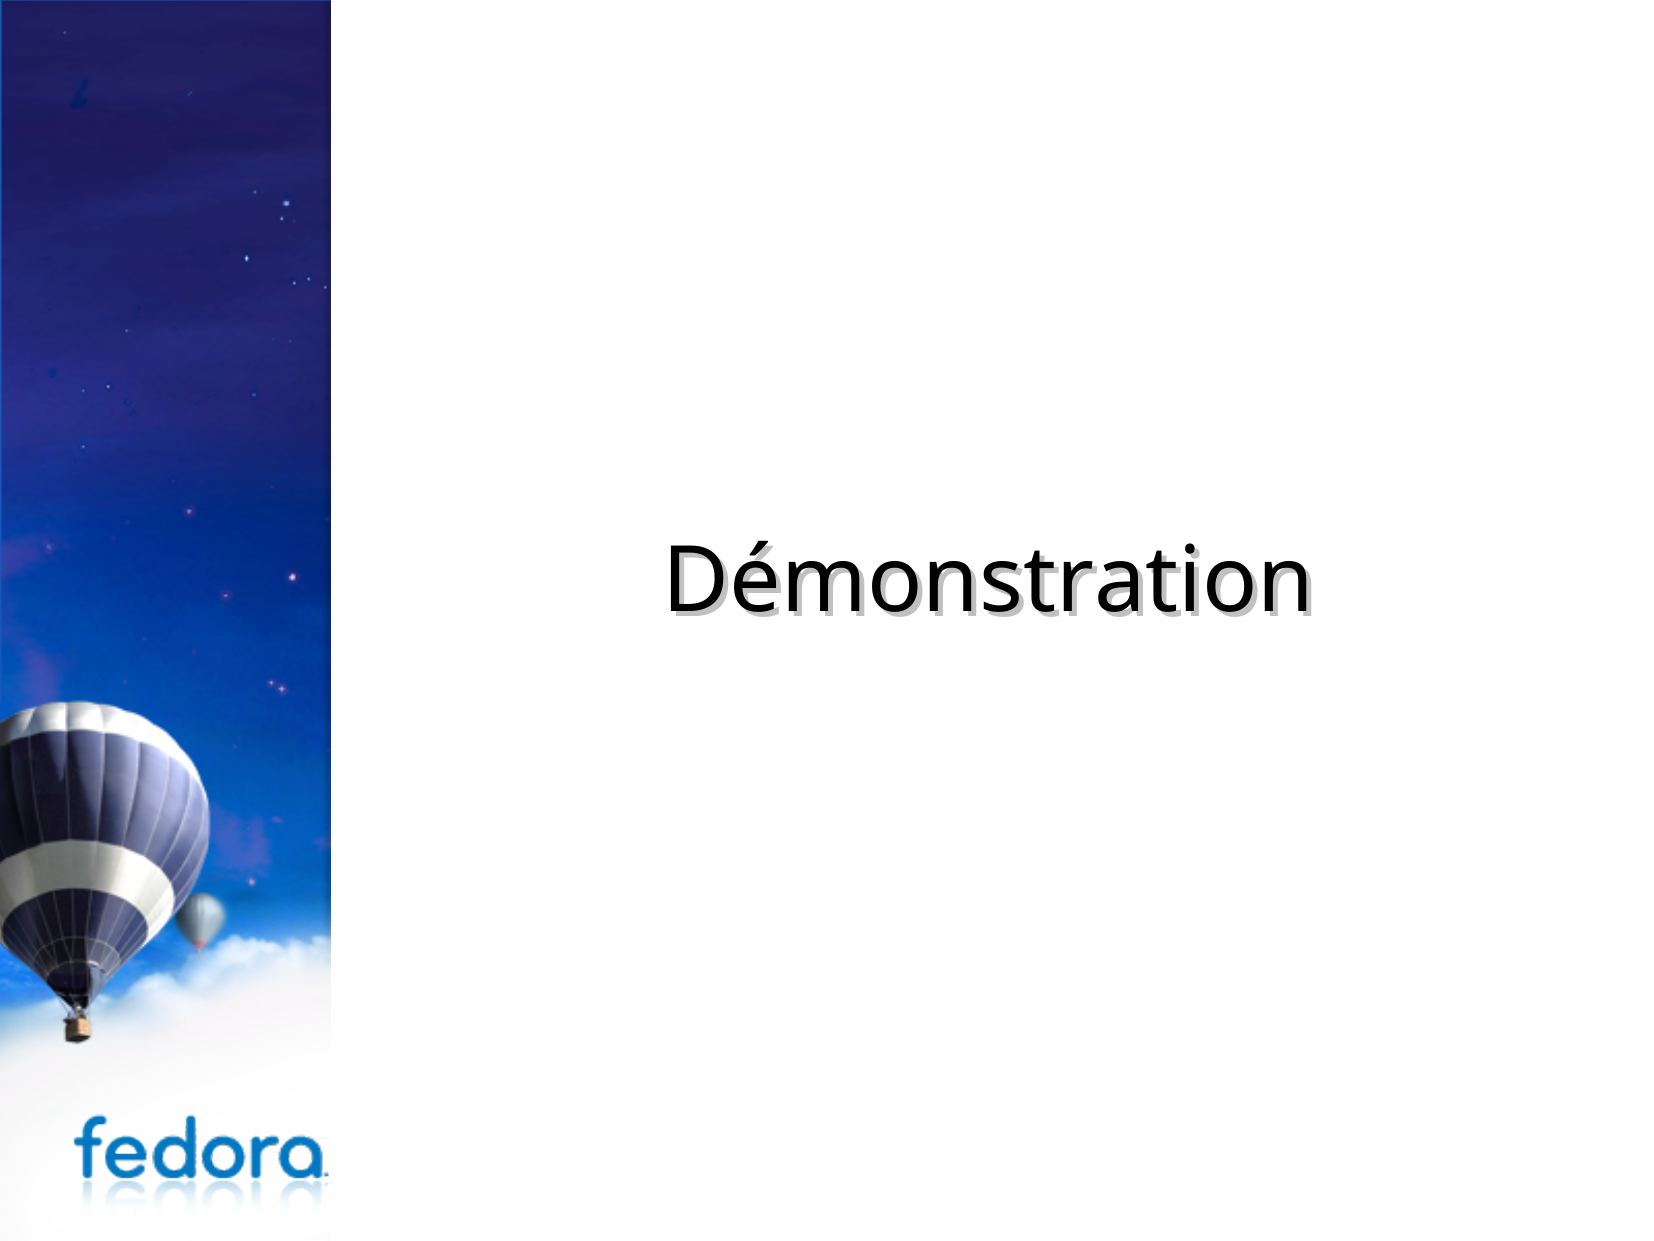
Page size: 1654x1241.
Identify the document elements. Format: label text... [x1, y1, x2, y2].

title Démonstration [331, 472, 1654, 680]
picture [0, 0, 331, 1241]
